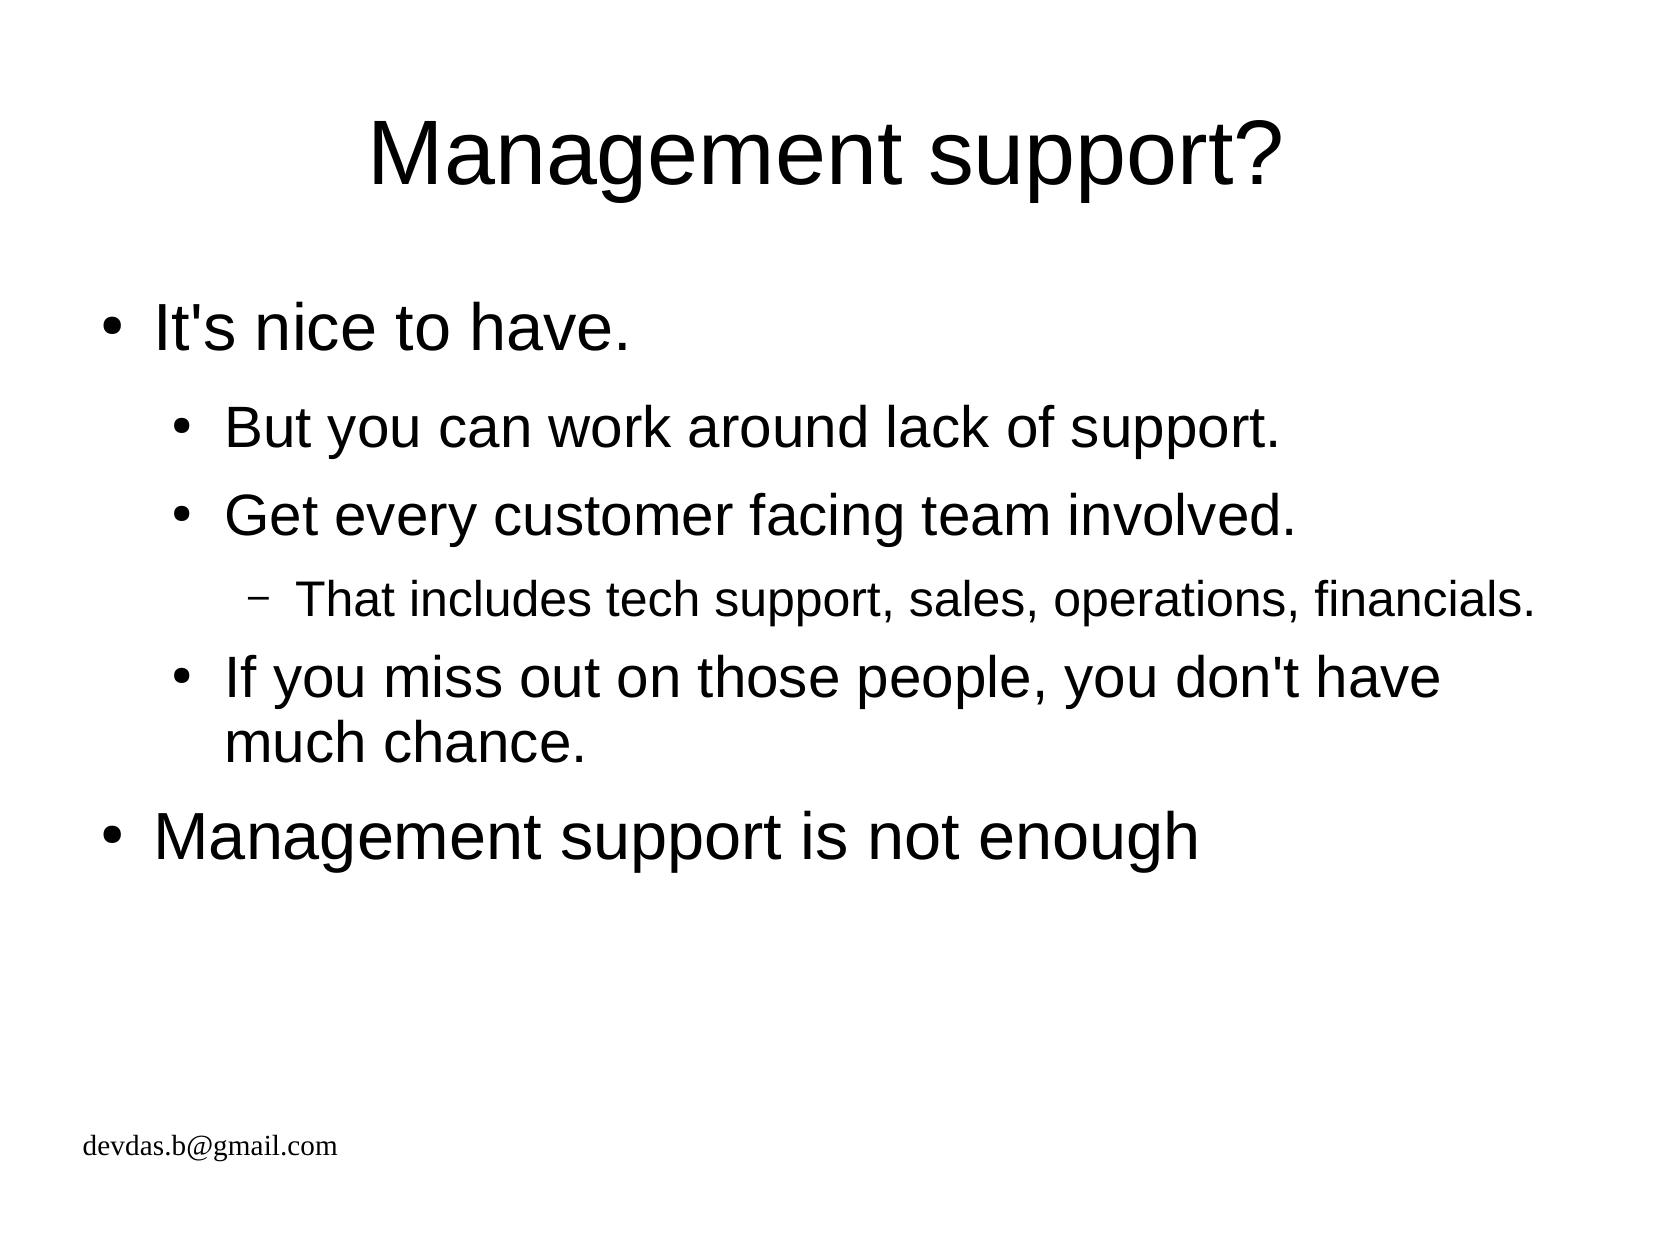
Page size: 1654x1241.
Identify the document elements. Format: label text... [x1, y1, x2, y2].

title Management support? [82, 49, 1571, 257]
list It's nice to have. But you can work around lack of support. Get every customer facing team involved. That includes tech support, sales, operations, financials. If you miss out on those people, you don't have much chance. Management support is not enough [82, 290, 1571, 1109]
